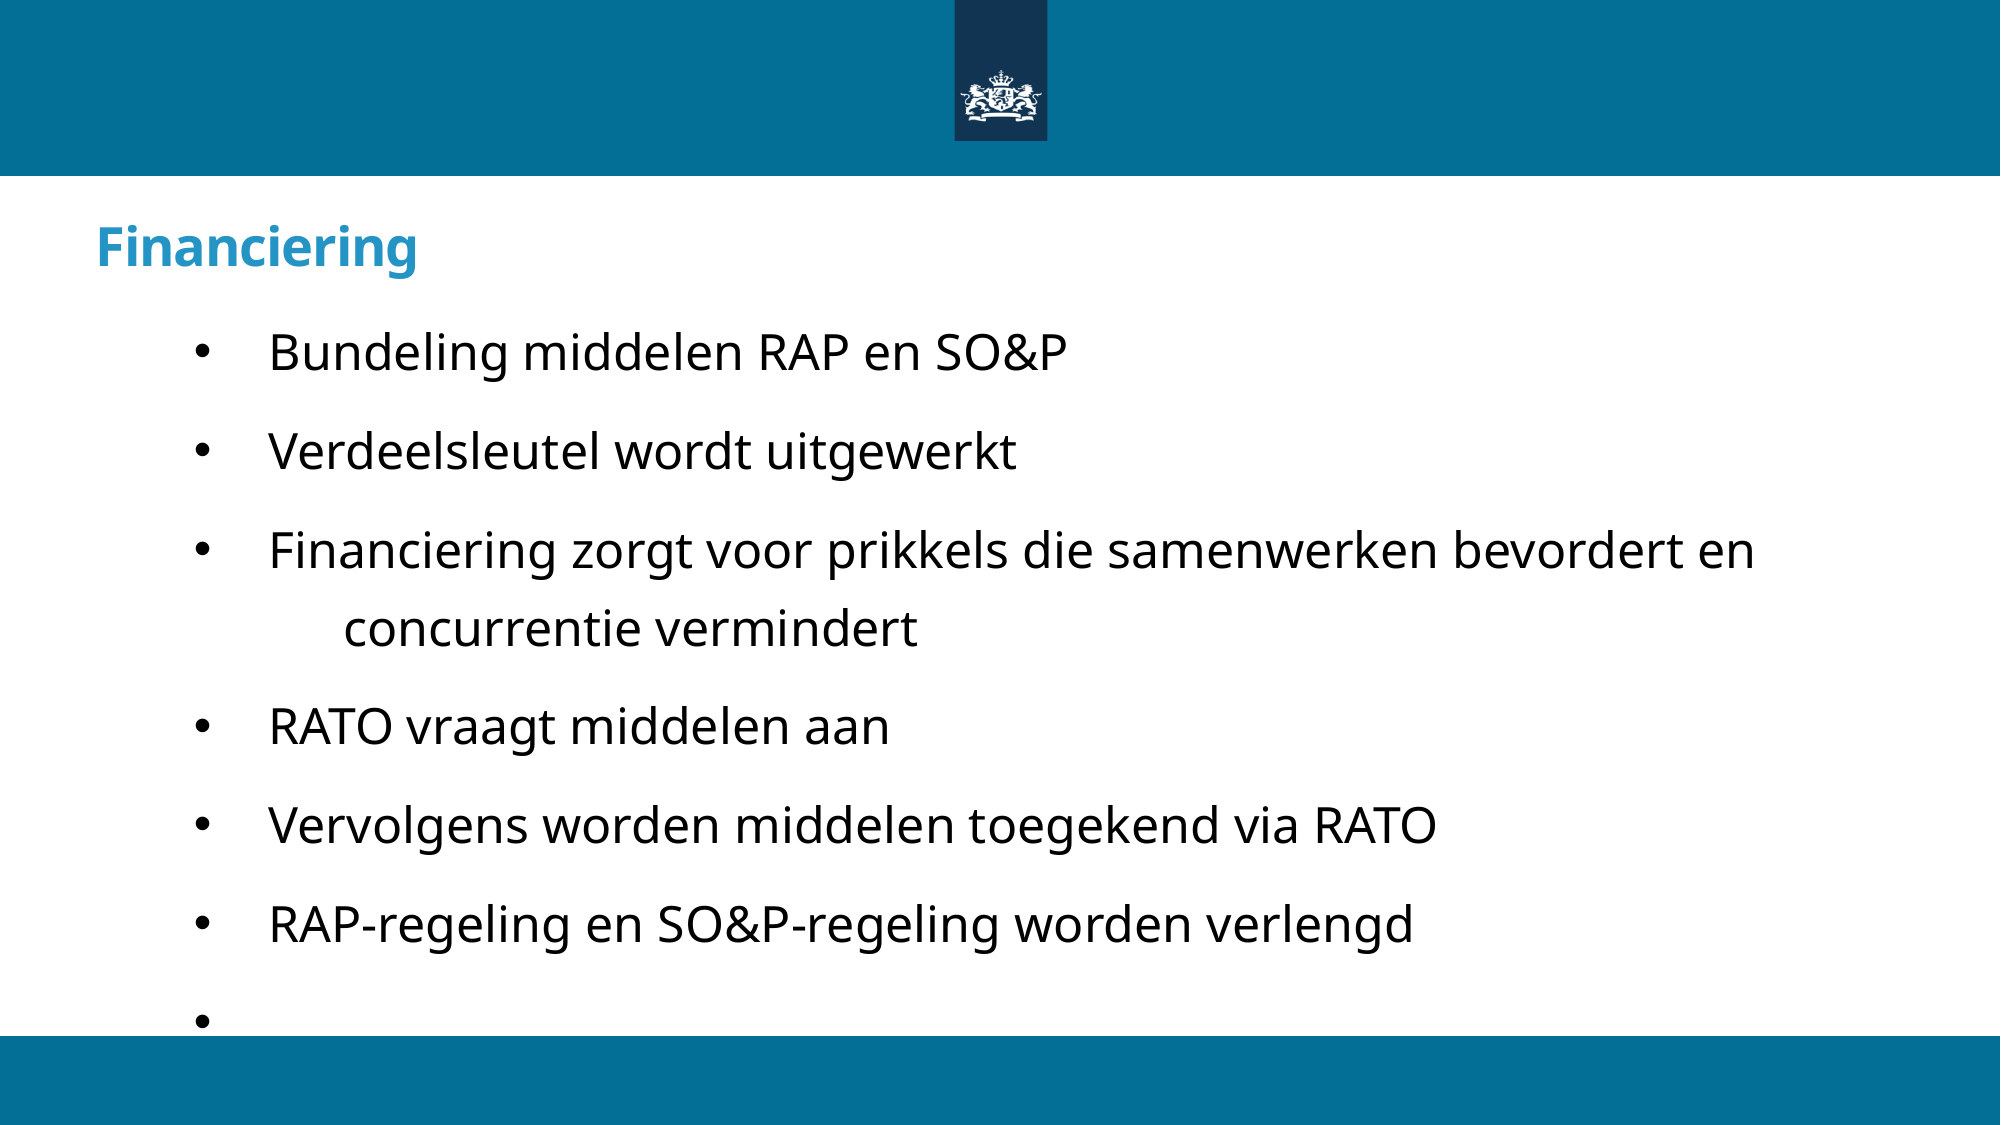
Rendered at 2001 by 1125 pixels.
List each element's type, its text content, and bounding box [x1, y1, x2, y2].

title Financiering [80, 202, 1797, 297]
list Bundeling middelen RAP en SO&P Verdeelsleutel wordt uitgewerkt Financiering zorgt voor prikkels die samenwerken bevordert en concurrentie vermindert RATO vraagt middelen aan Vervolgens worden middelen toegekend via RATO RAP-regeling en SO&P-regeling worden verlengd [178, 295, 1896, 997]
